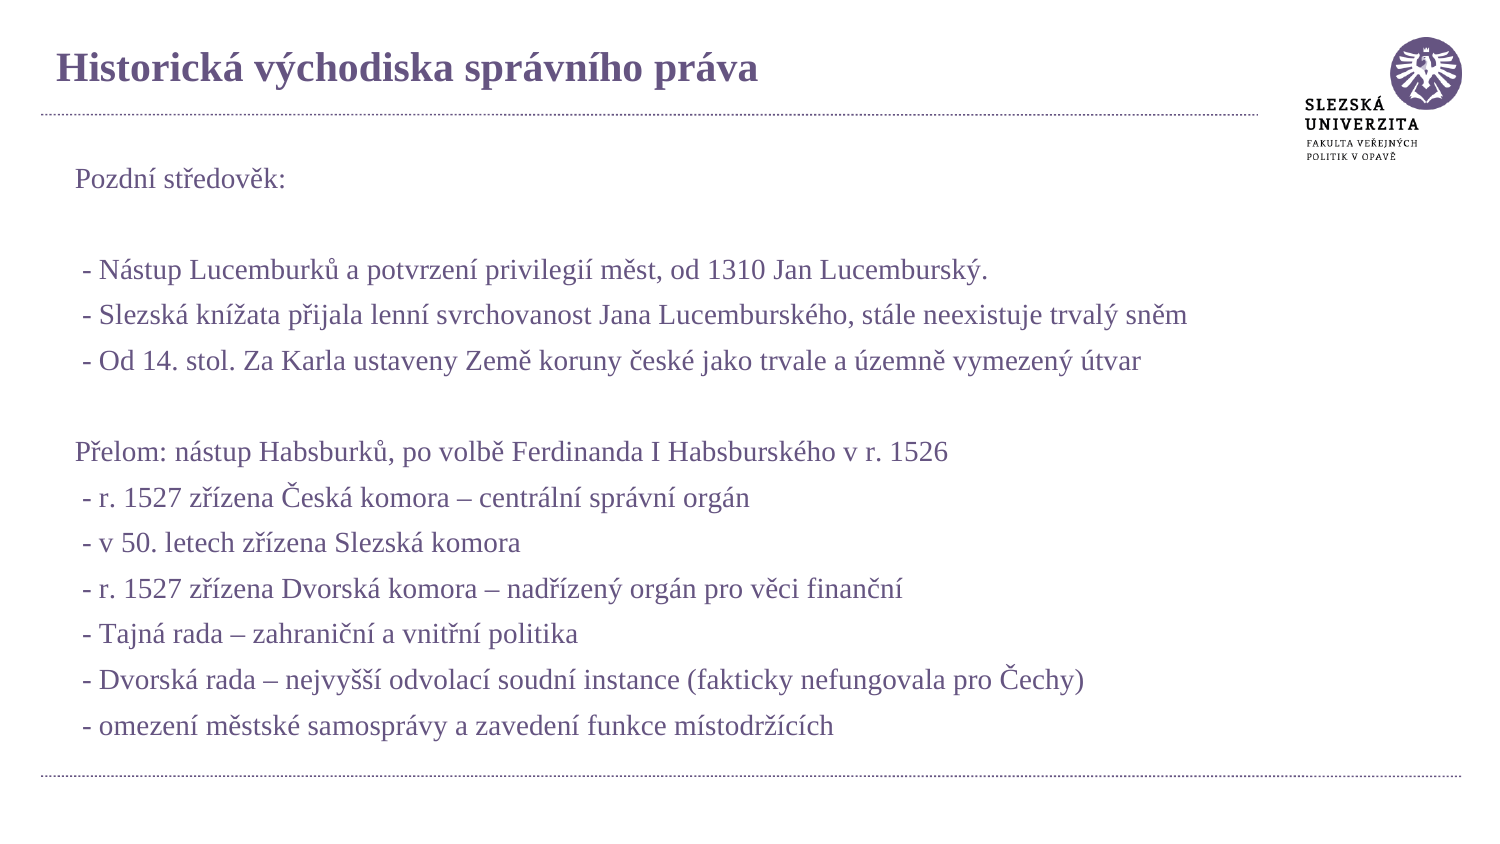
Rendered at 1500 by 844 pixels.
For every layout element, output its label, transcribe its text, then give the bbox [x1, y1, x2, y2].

text_box Pozdní středověk: - Nástup Lucemburků a potvrzení privilegií měst, od 1310 Jan Lucemburský. - Slezská knížata přijala lenní svrchovanost Jana Lucemburského, stále neexistuje trvalý sněm - Od 14. stol. Za Karla ustaveny Země koruny české jako trvale a územně vymezený útvar Přelom: nástup Habsburků, po volbě Ferdinanda I Habsburského v r. 1526 - r. 1527 zřízena Česká komora – centrální správní orgán - v 50. letech zřízena Slezská komora - r. 1527 zřízena Dvorská komora – nadřízený orgán pro věci finanční - Tajná rada – zahraniční a vnitřní politika - Dvorská rada – nejvyšší odvolací soudní instance (fakticky nefungovala pro Čechy) - omezení městské samosprávy a zavedení funkce místodržících [59, 154, 1284, 812]
title Historická východiska správního práva [41, 32, 786, 116]
